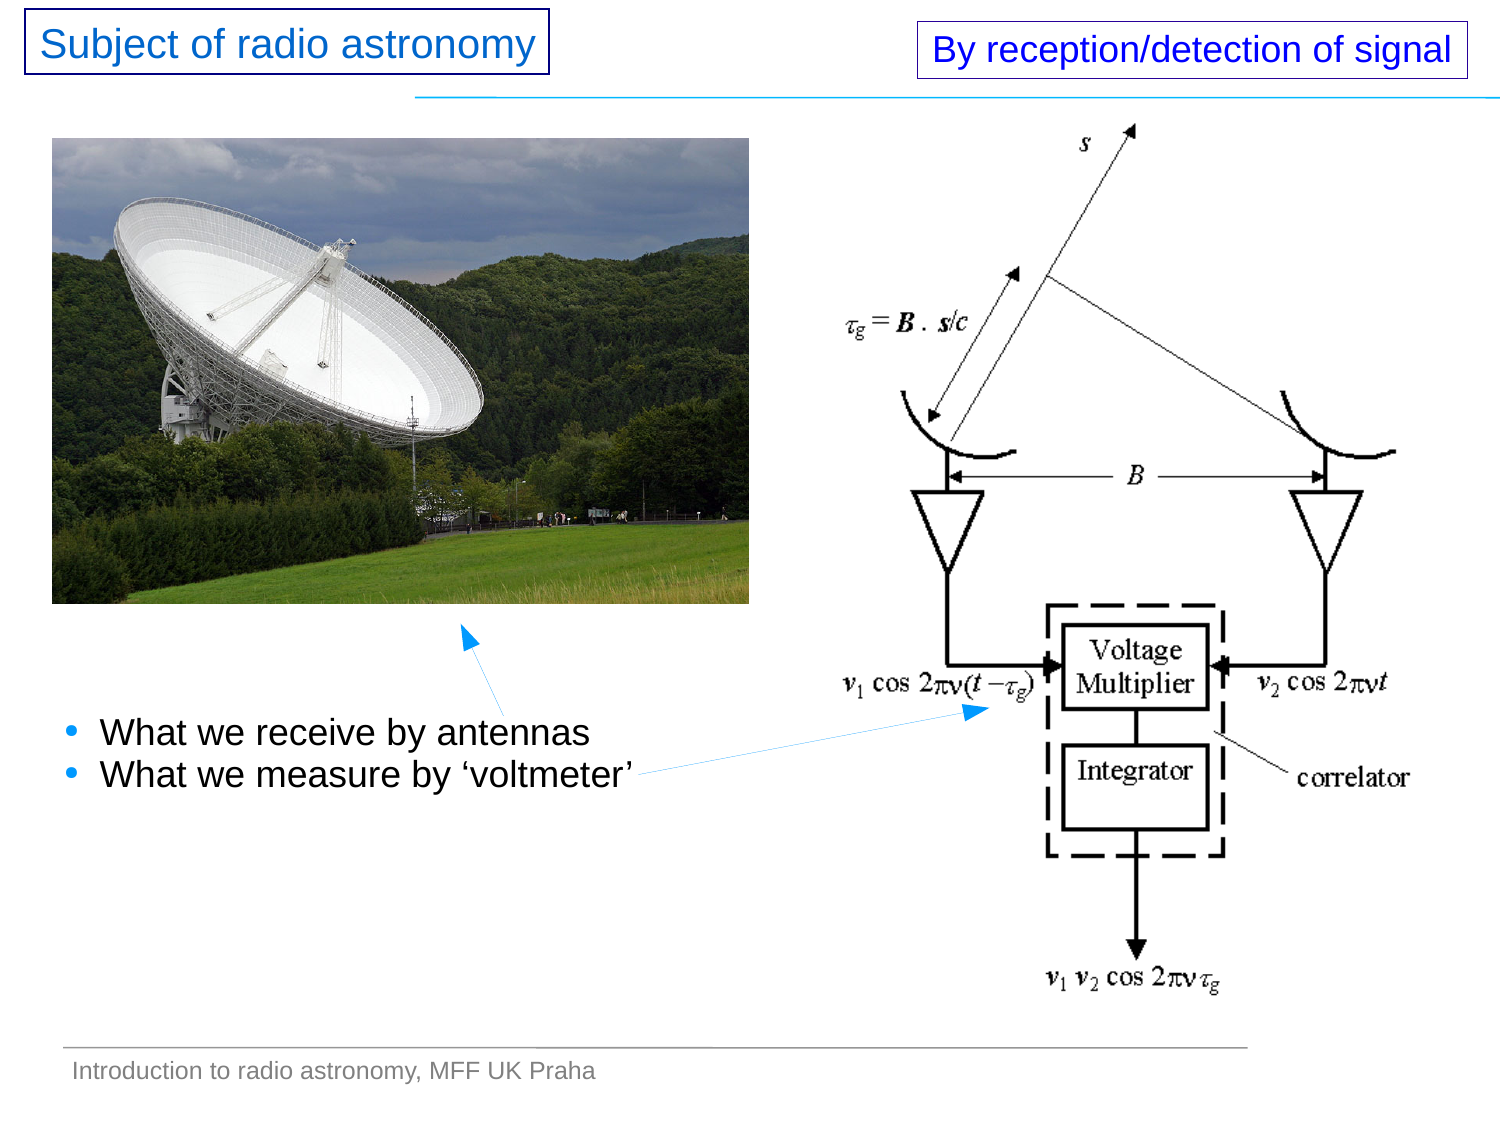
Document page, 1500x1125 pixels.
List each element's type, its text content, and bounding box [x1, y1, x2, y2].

picture [52, 138, 749, 604]
text_box What we receive by antennas What we measure by ‘voltmeter’ [49, 703, 649, 803]
text_box Subject of radio astronomy [24, 8, 549, 75]
picture [829, 118, 1427, 1009]
text_box By reception/detection of signal [917, 21, 1468, 79]
